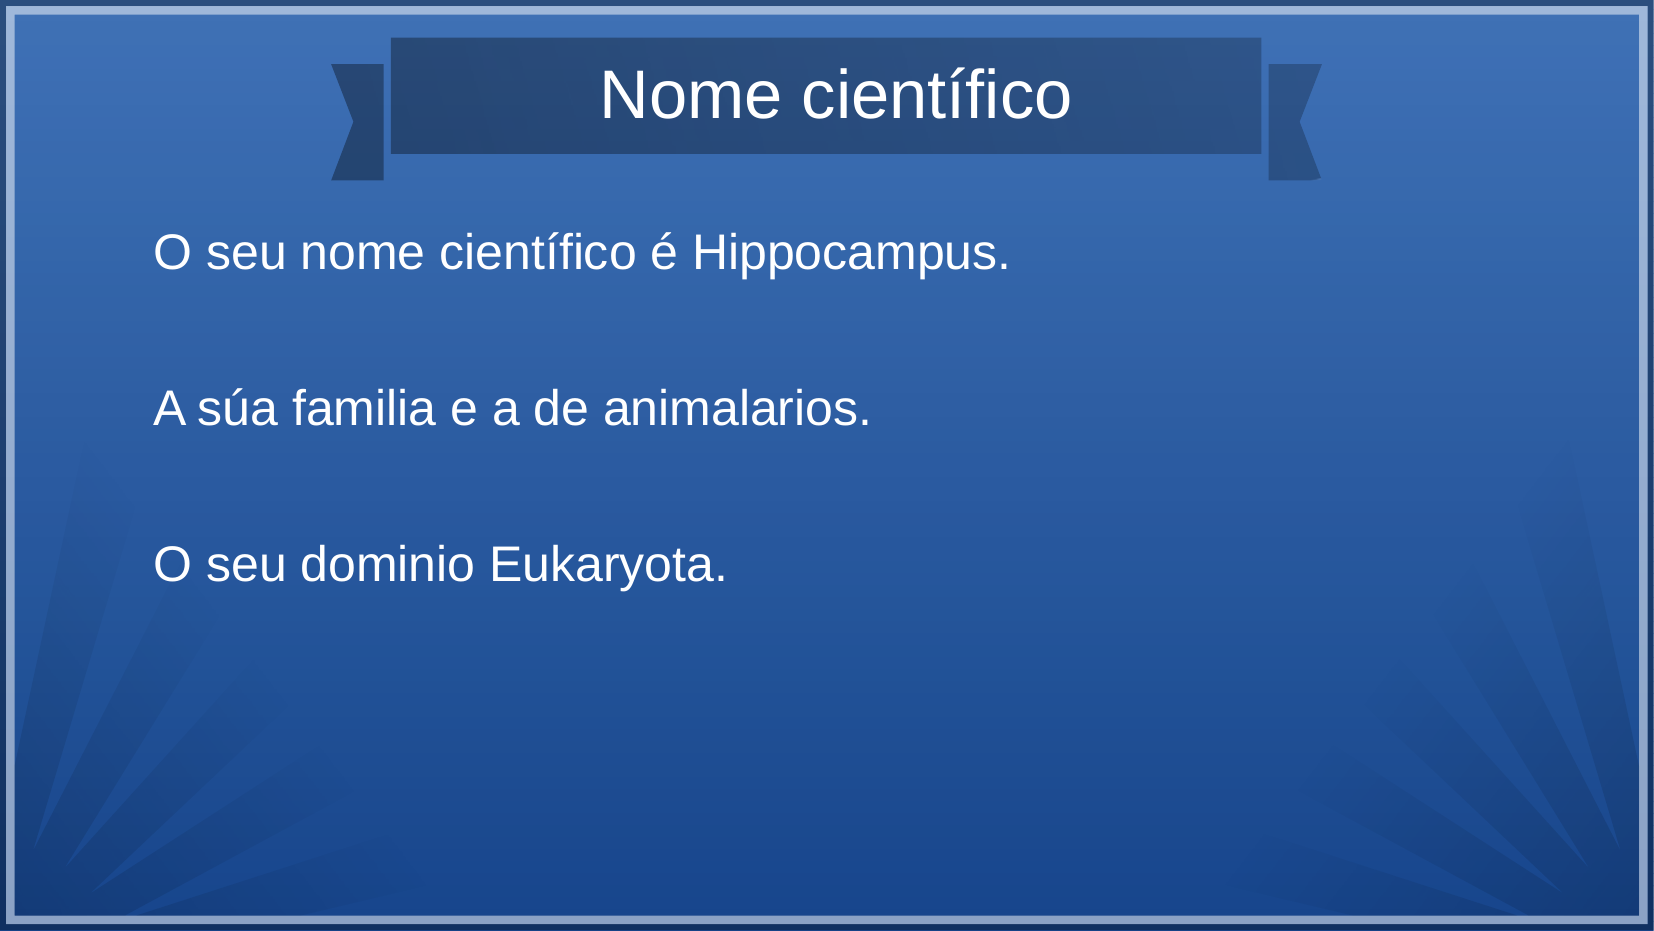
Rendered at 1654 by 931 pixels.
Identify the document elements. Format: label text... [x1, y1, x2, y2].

title Nome científico [389, 35, 1264, 154]
list O seu nome científico é Hippocampus. A súa familia e a de animalarios. O seu dominio Eukaryota. [82, 224, 1571, 848]
